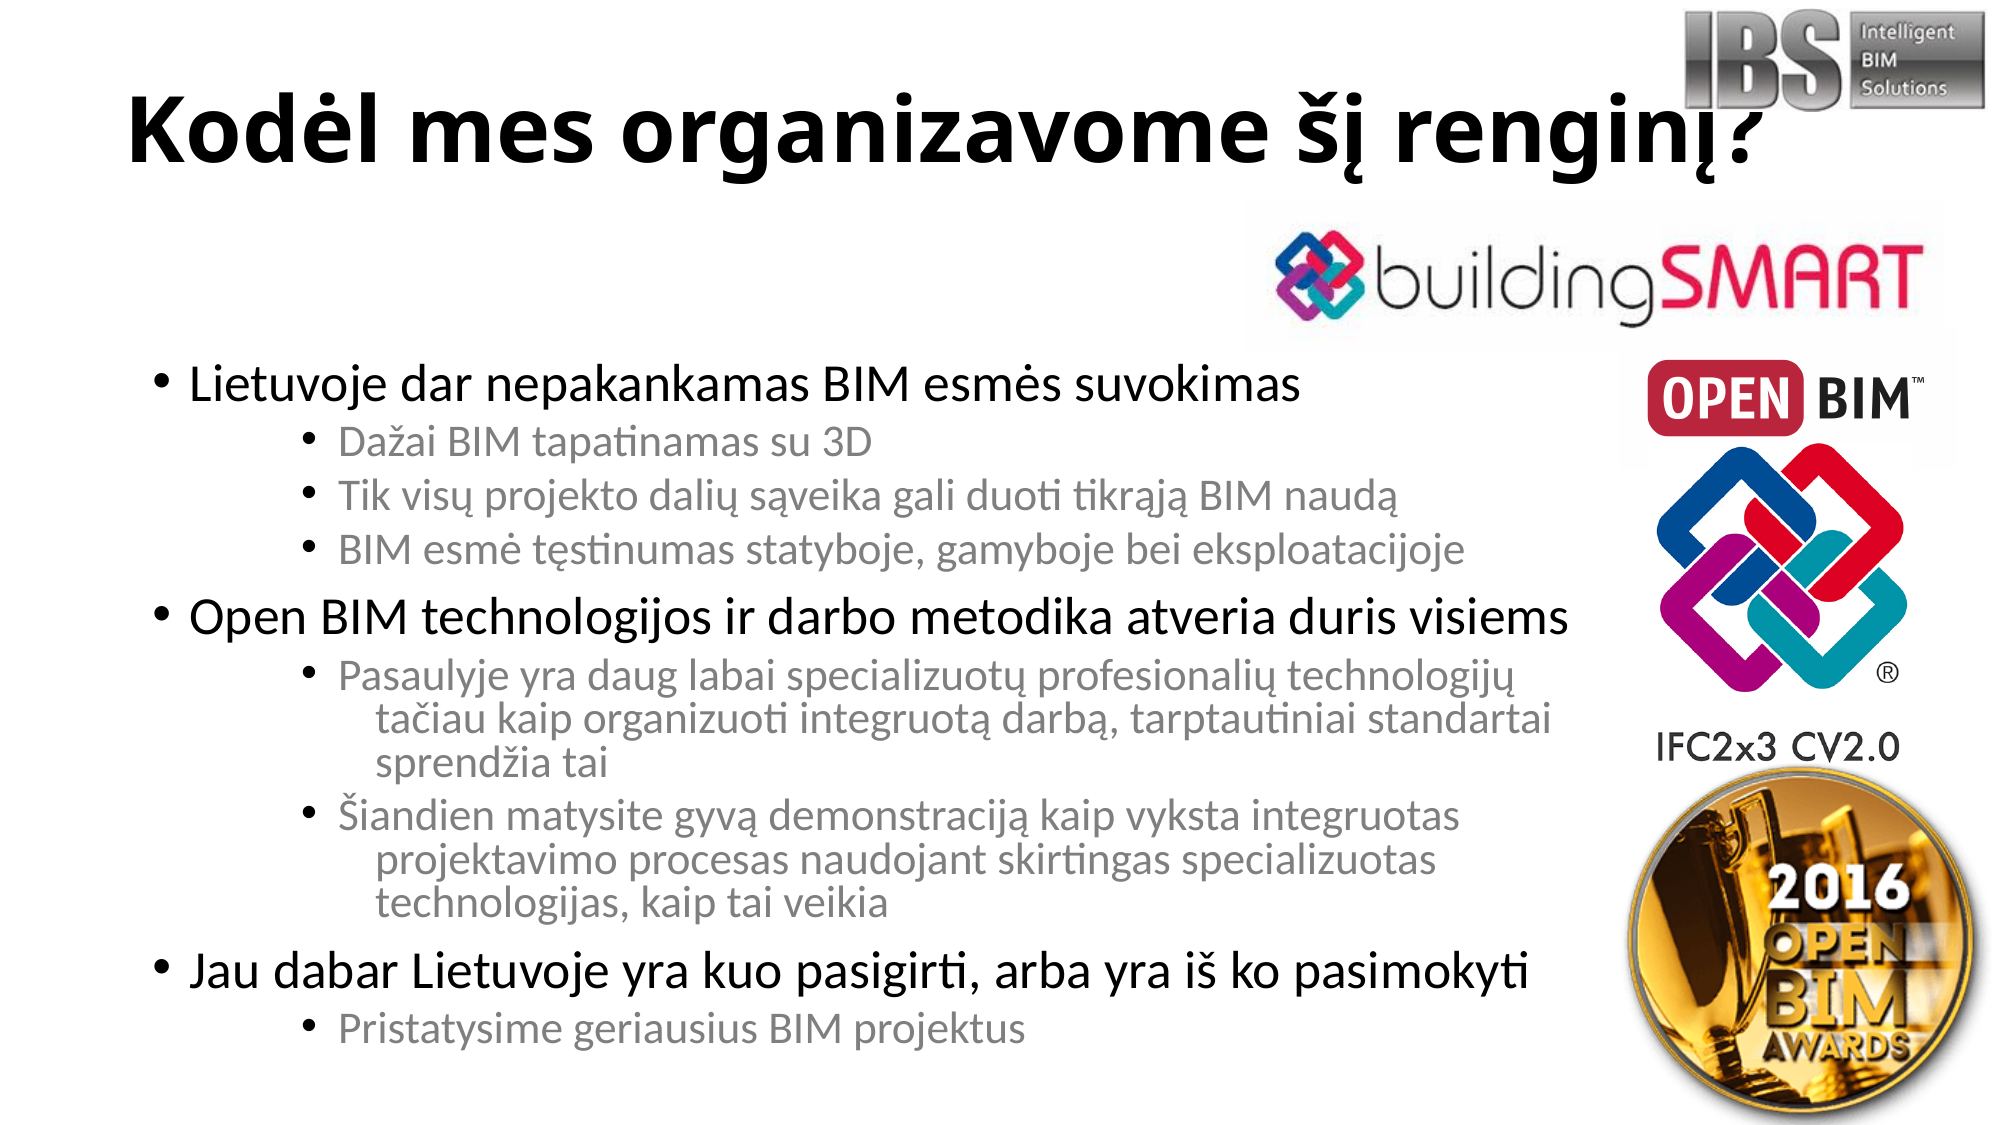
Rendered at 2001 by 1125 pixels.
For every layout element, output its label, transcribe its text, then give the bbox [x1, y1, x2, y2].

picture [1244, 200, 1993, 1125]
picture [1682, 8, 1988, 112]
list Lietuvoje dar nepakankamas BIM esmės suvokimas Dažai BIM tapatinamas su 3D Tik visų projekto dalių sąveika gali duoti tikrąją BIM naudą BIM esmė tęstinumas statyboje, gamyboje bei eksploatacijoje Open BIM technologijos ir darbo metodika atveria duris visiems Pasaulyje yra daug labai specializuotų profesionalių technologijų tačiau kaip organizuoti integruotą darbą, tarptautiniai standartai sprendžia tai Šiandien matysite gyvą demonstraciją kaip vyksta integruotas projektavimo procesas naudojant skirtingas specializuotas technologijas, kaip tai veikia Jau dabar Lietuvoje yra kuo pasigirti, arba yra iš ko pasimokyti Pristatysime geriausius BIM projektus [137, 352, 1649, 1067]
title Kodėl mes organizavome šį renginį? [109, 24, 1835, 242]
